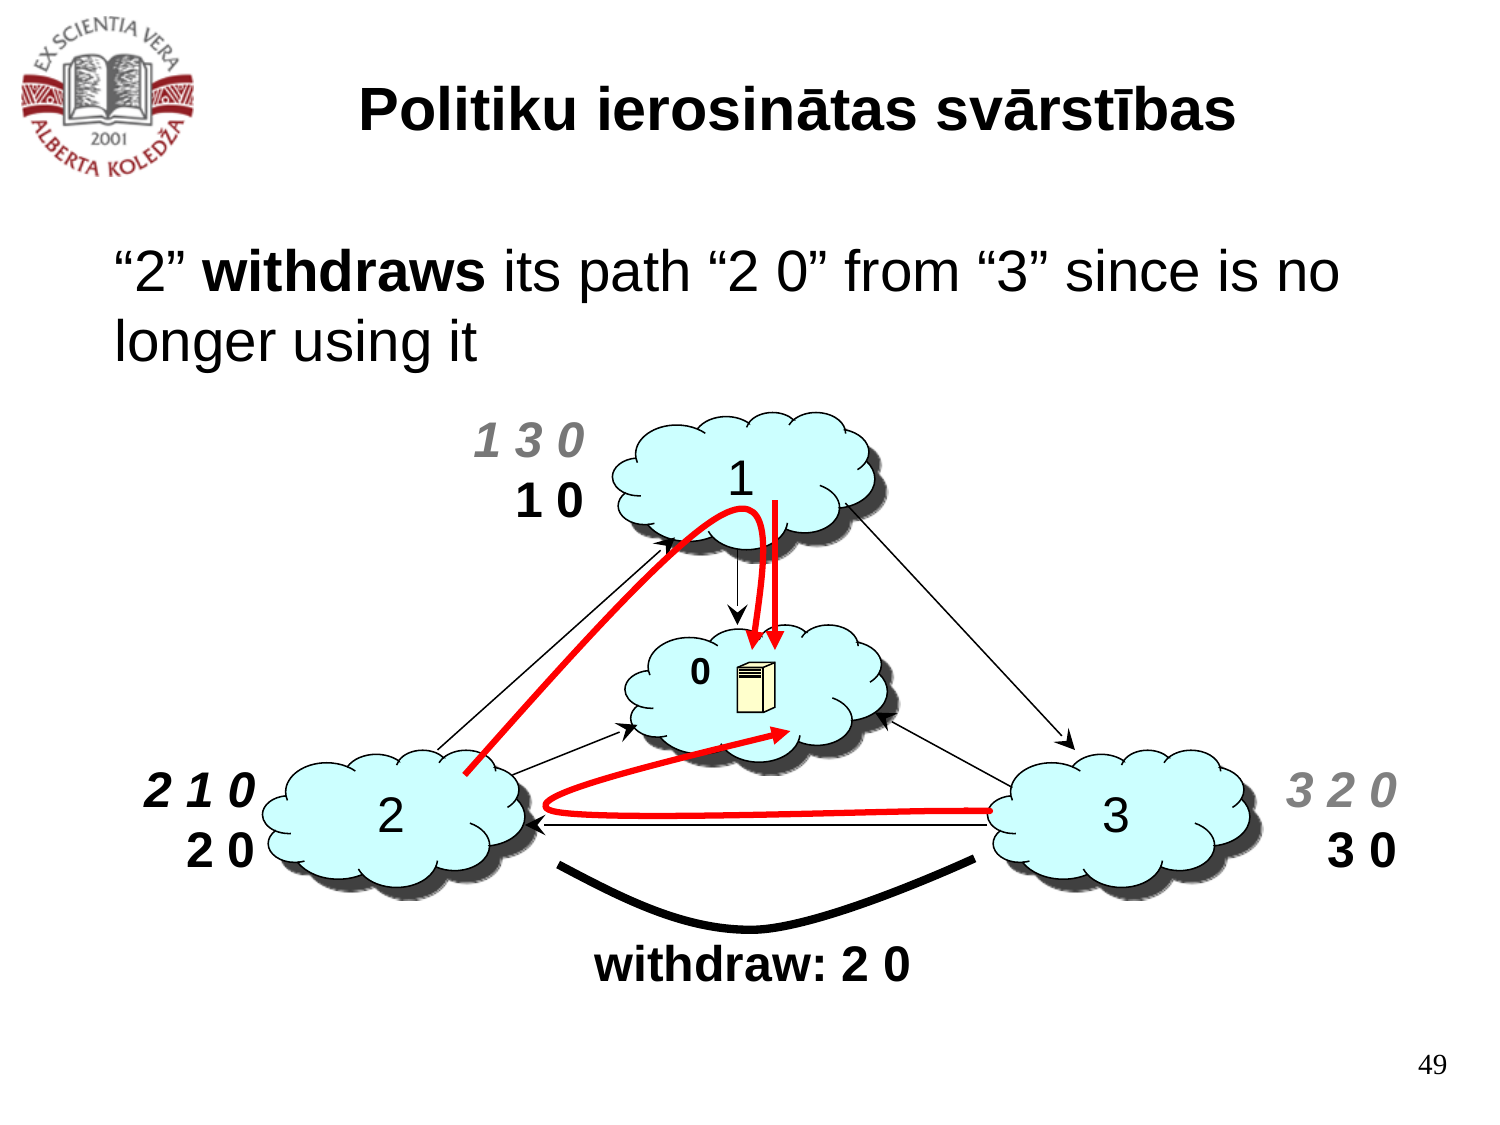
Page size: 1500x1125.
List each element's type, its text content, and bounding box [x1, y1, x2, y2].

text_box 2 [362, 774, 421, 851]
text_box withdraw: 2 0 [579, 924, 927, 1000]
picture [21, 16, 194, 49]
text_box <skaitlis> [1312, 1037, 1463, 1101]
text_box [271, 750, 525, 888]
text_box 2 1 0 2 0 [129, 749, 271, 886]
text_box 1 [712, 437, 771, 513]
text_box “2” withdraws its path “2 0” from “3” since is no longer using it [99, 224, 1413, 381]
text_box [624, 624, 888, 763]
text_box [764, 627, 772, 632]
text_box 0 [675, 639, 726, 701]
picture [21, 163, 194, 177]
title Politiku ierosinātas svārstības [0, 49, 1500, 163]
text_box 1 3 0 1 0 [458, 399, 600, 536]
text_box 3 2 0 3 0 [1270, 749, 1412, 886]
text_box [612, 412, 875, 546]
text_box 3 [1087, 774, 1146, 851]
text_box [691, 513, 760, 550]
text_box [987, 750, 1250, 888]
